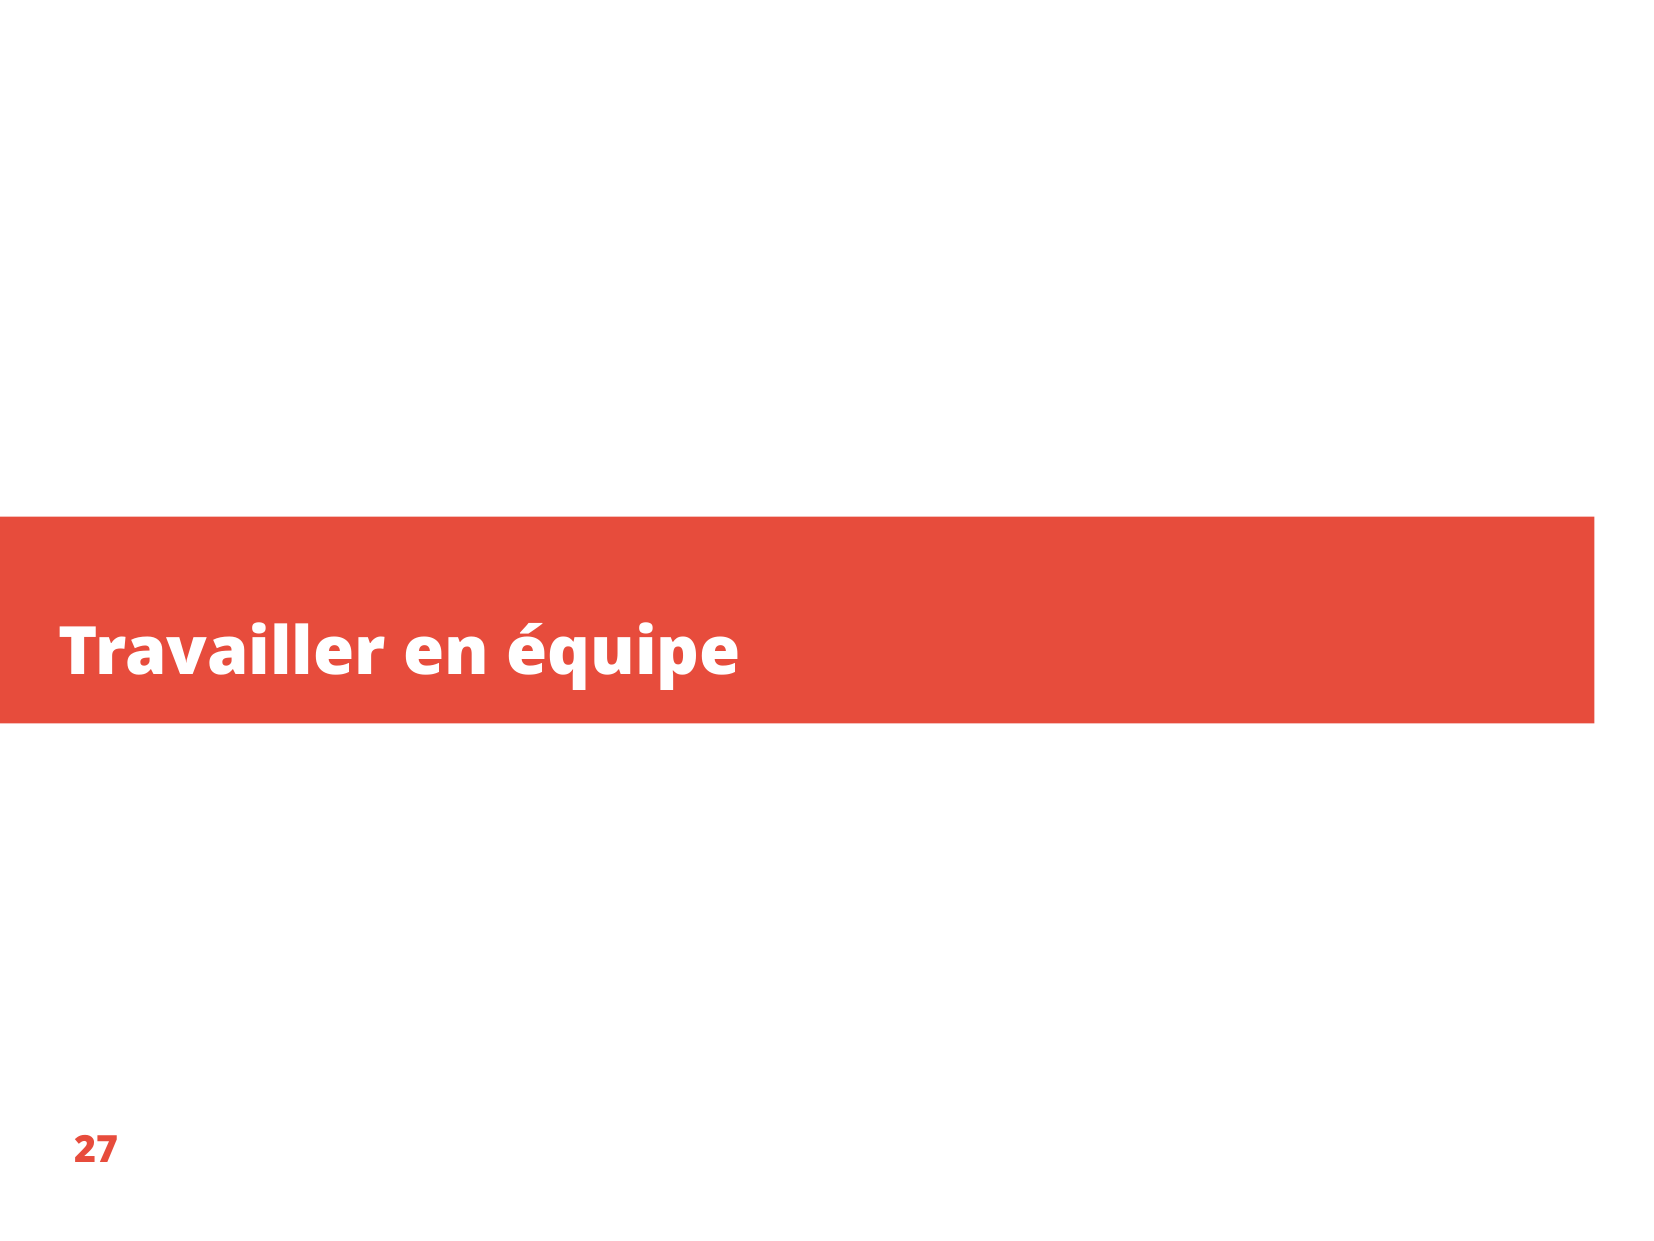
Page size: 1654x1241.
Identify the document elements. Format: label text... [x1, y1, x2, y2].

title Travailler en équipe [59, 546, 1595, 694]
